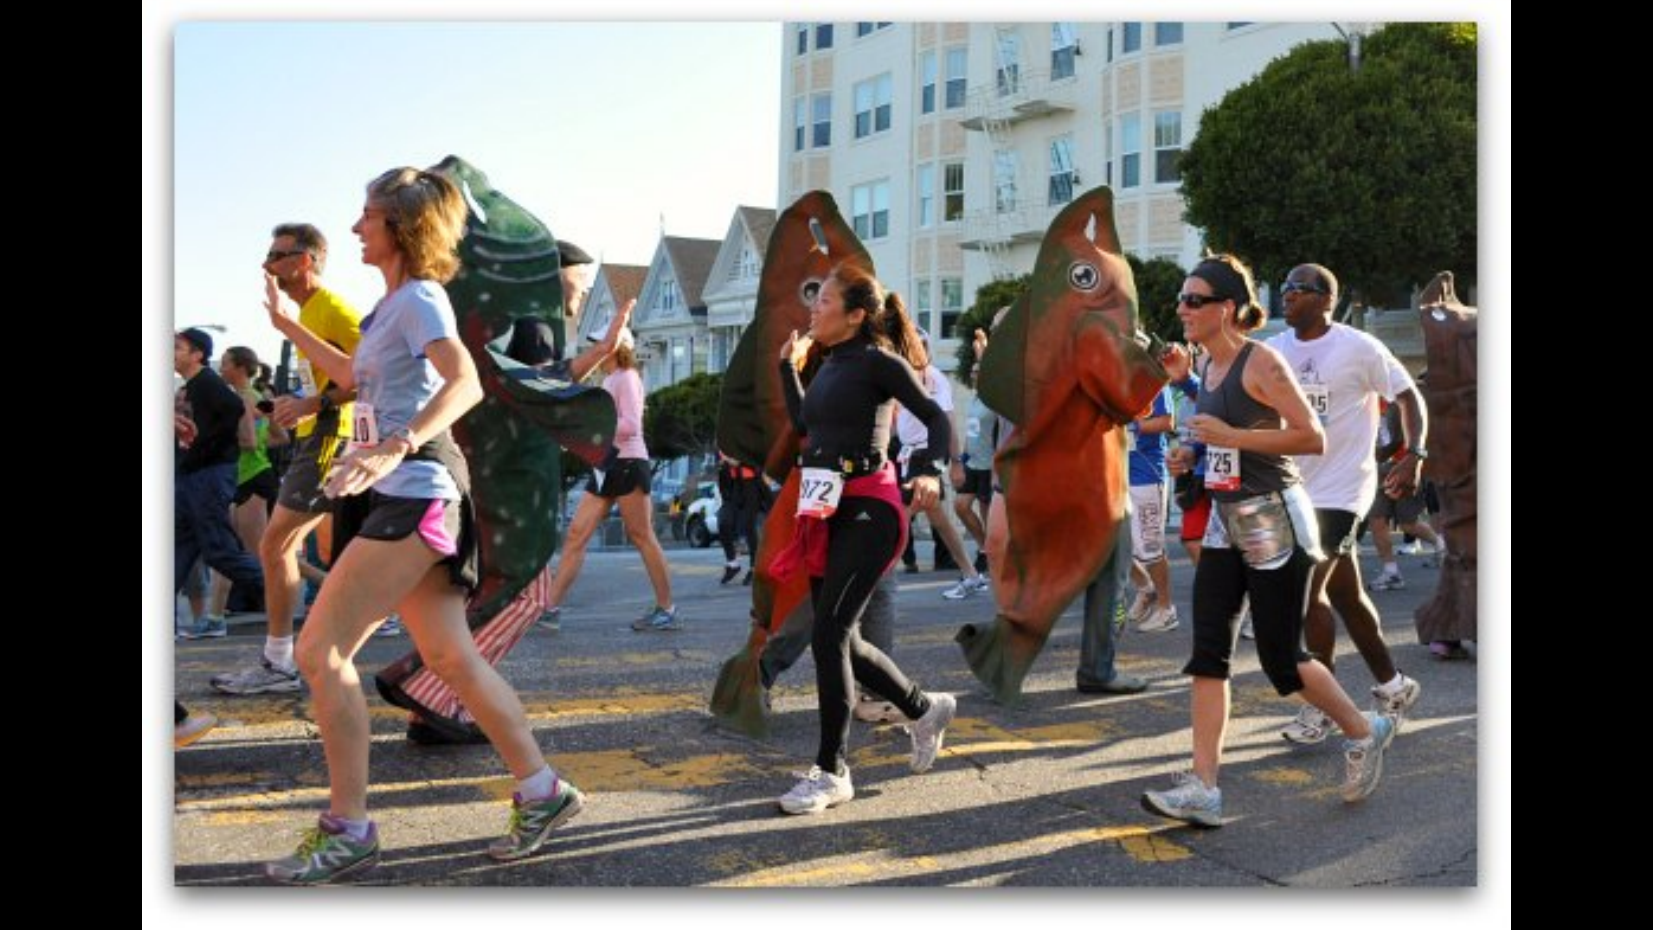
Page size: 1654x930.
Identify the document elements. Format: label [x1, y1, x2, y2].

picture [142, 0, 1511, 930]
